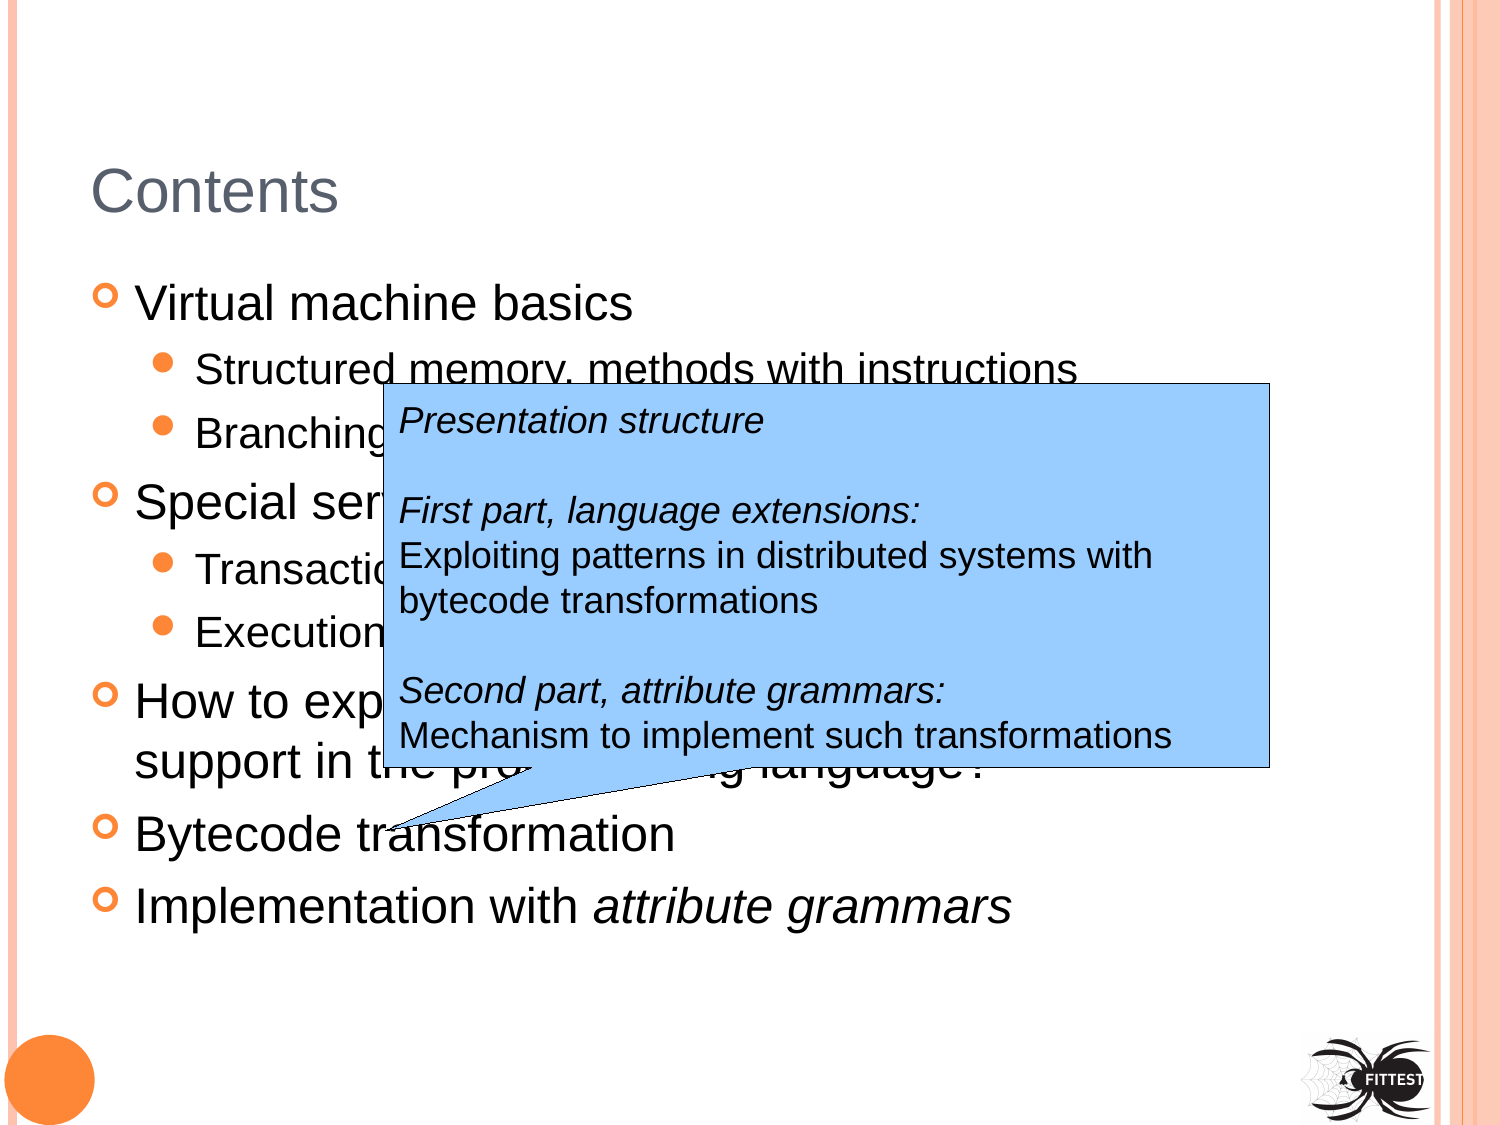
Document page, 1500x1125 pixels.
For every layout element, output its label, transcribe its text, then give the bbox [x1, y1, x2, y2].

text_box Presentation structure First part, language extensions: Exploiting patterns in distributed systems with bytecode transformations Second part, attribute grammars: Mechanism to implement such transformations [383, 383, 1270, 831]
title Contents [74, 44, 1300, 233]
list Virtual machine basics Structured memory, methods with instructions Branching instructions, calculation, memory access Special services: instructions / APIs Transactional memory Execution tracing How to exploit these services if there is no native support in the programming language? Bytecode transformation Implementation with attribute grammars [74, 262, 1300, 1006]
